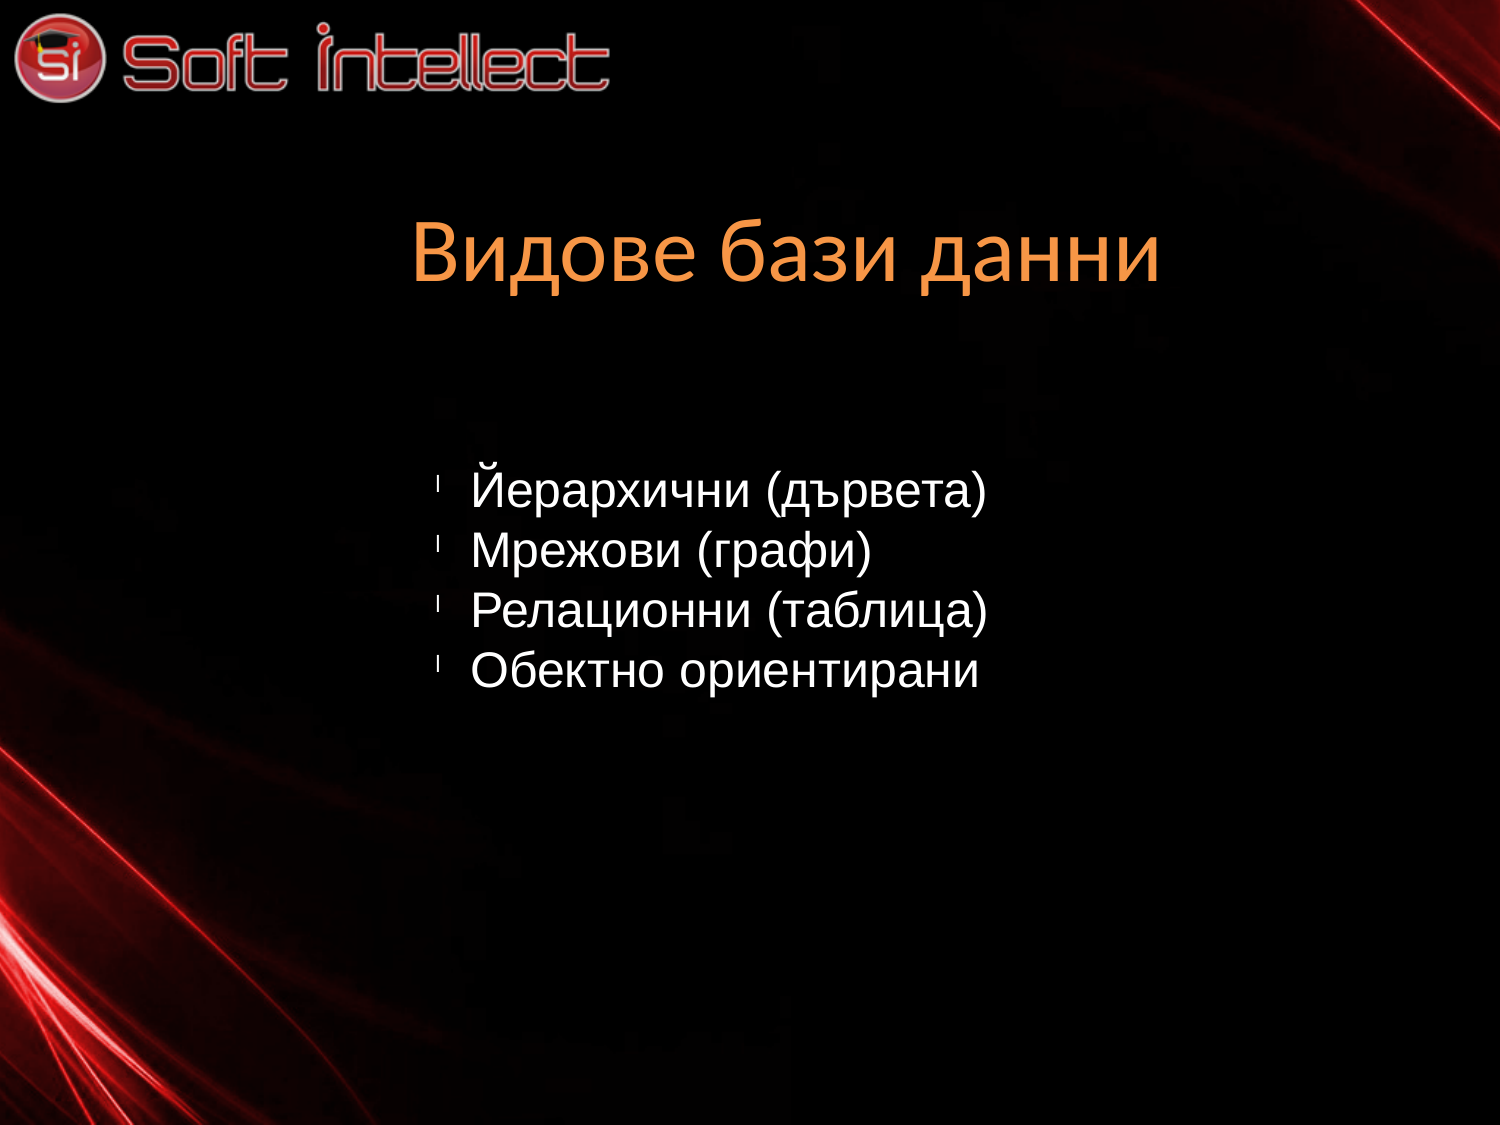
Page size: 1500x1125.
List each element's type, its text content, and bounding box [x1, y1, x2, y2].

picture [0, 0, 1500, 1125]
text_box Йерархични (дървета) Мрежови (графи) Релационни (таблица) Обектно ориентирани [419, 449, 1155, 1125]
text_box Видове бази данни [150, 124, 1425, 365]
